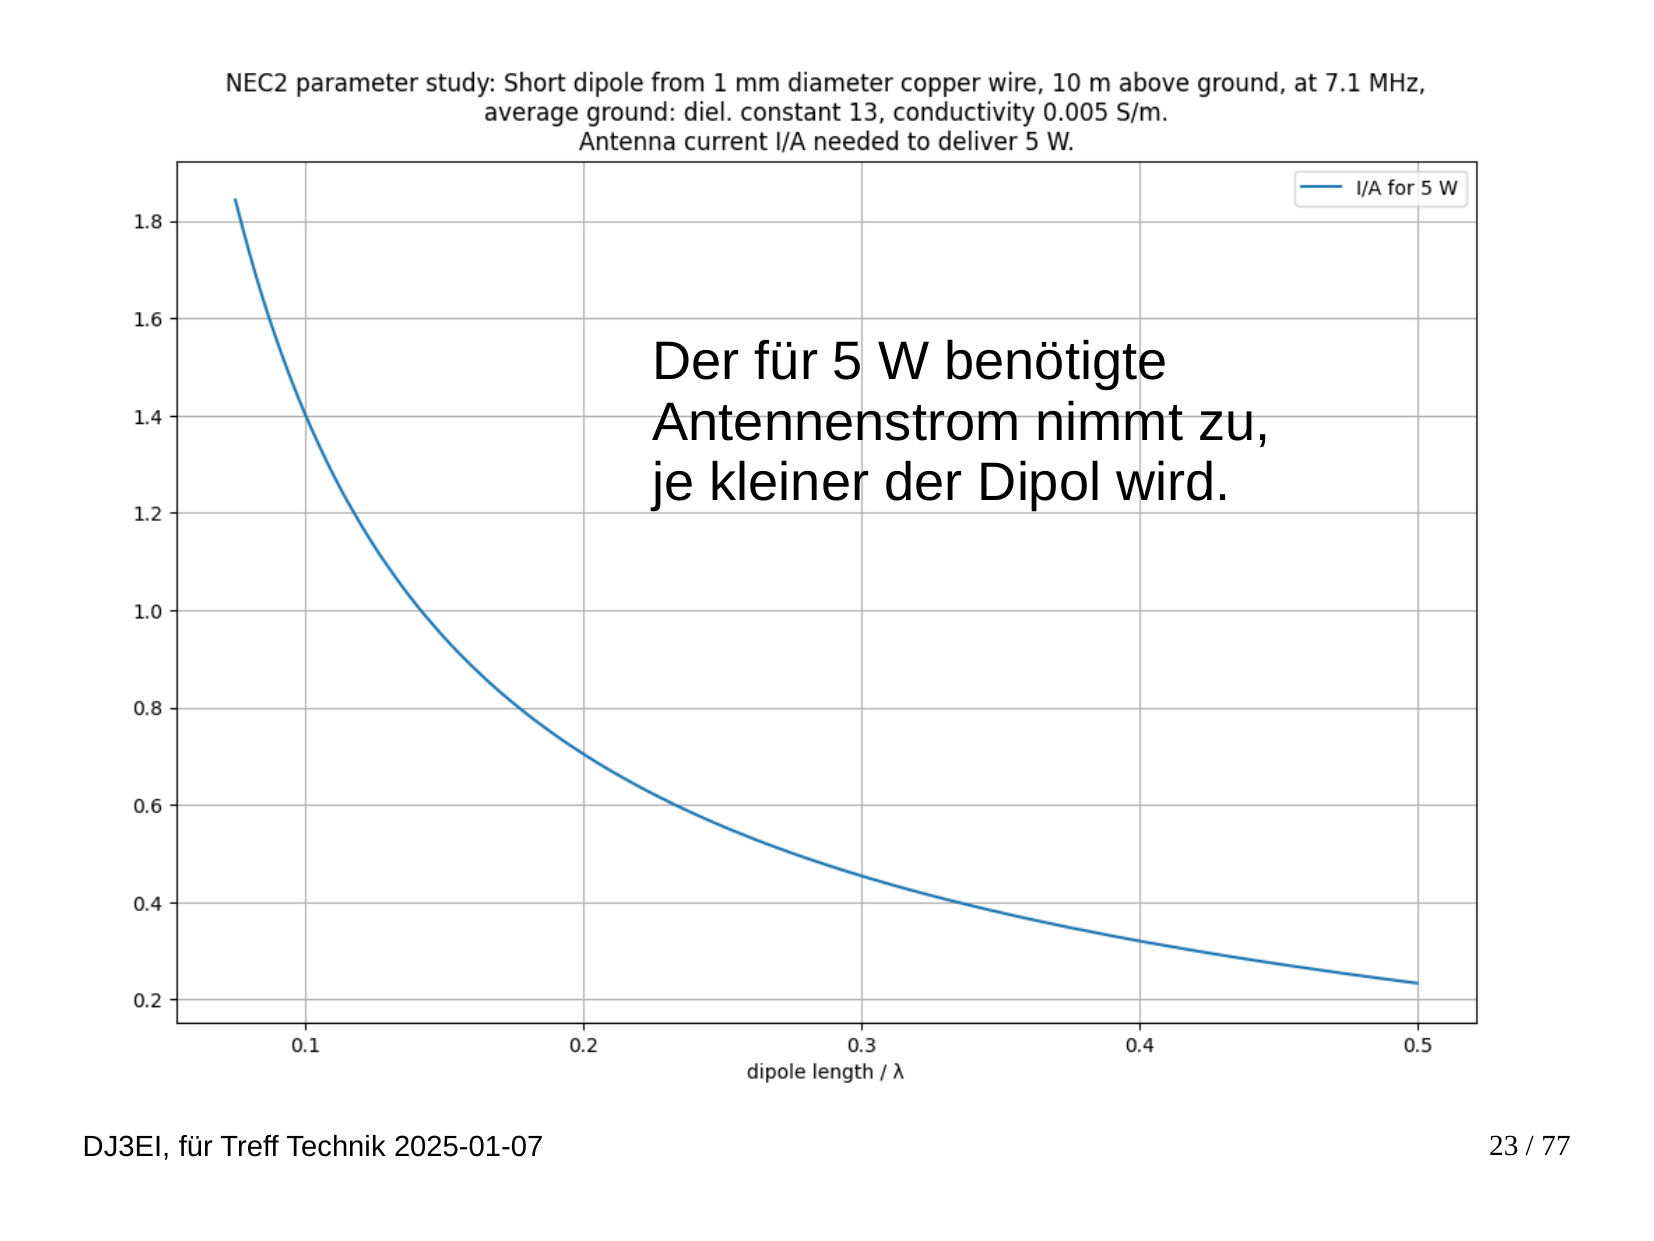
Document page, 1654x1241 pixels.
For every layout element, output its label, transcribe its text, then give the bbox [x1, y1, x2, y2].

picture [118, 58, 1489, 1097]
text_box Der für 5 W benötigte Antennenstrom nimmt zu, je kleiner der Dipol wird. [637, 323, 1323, 532]
